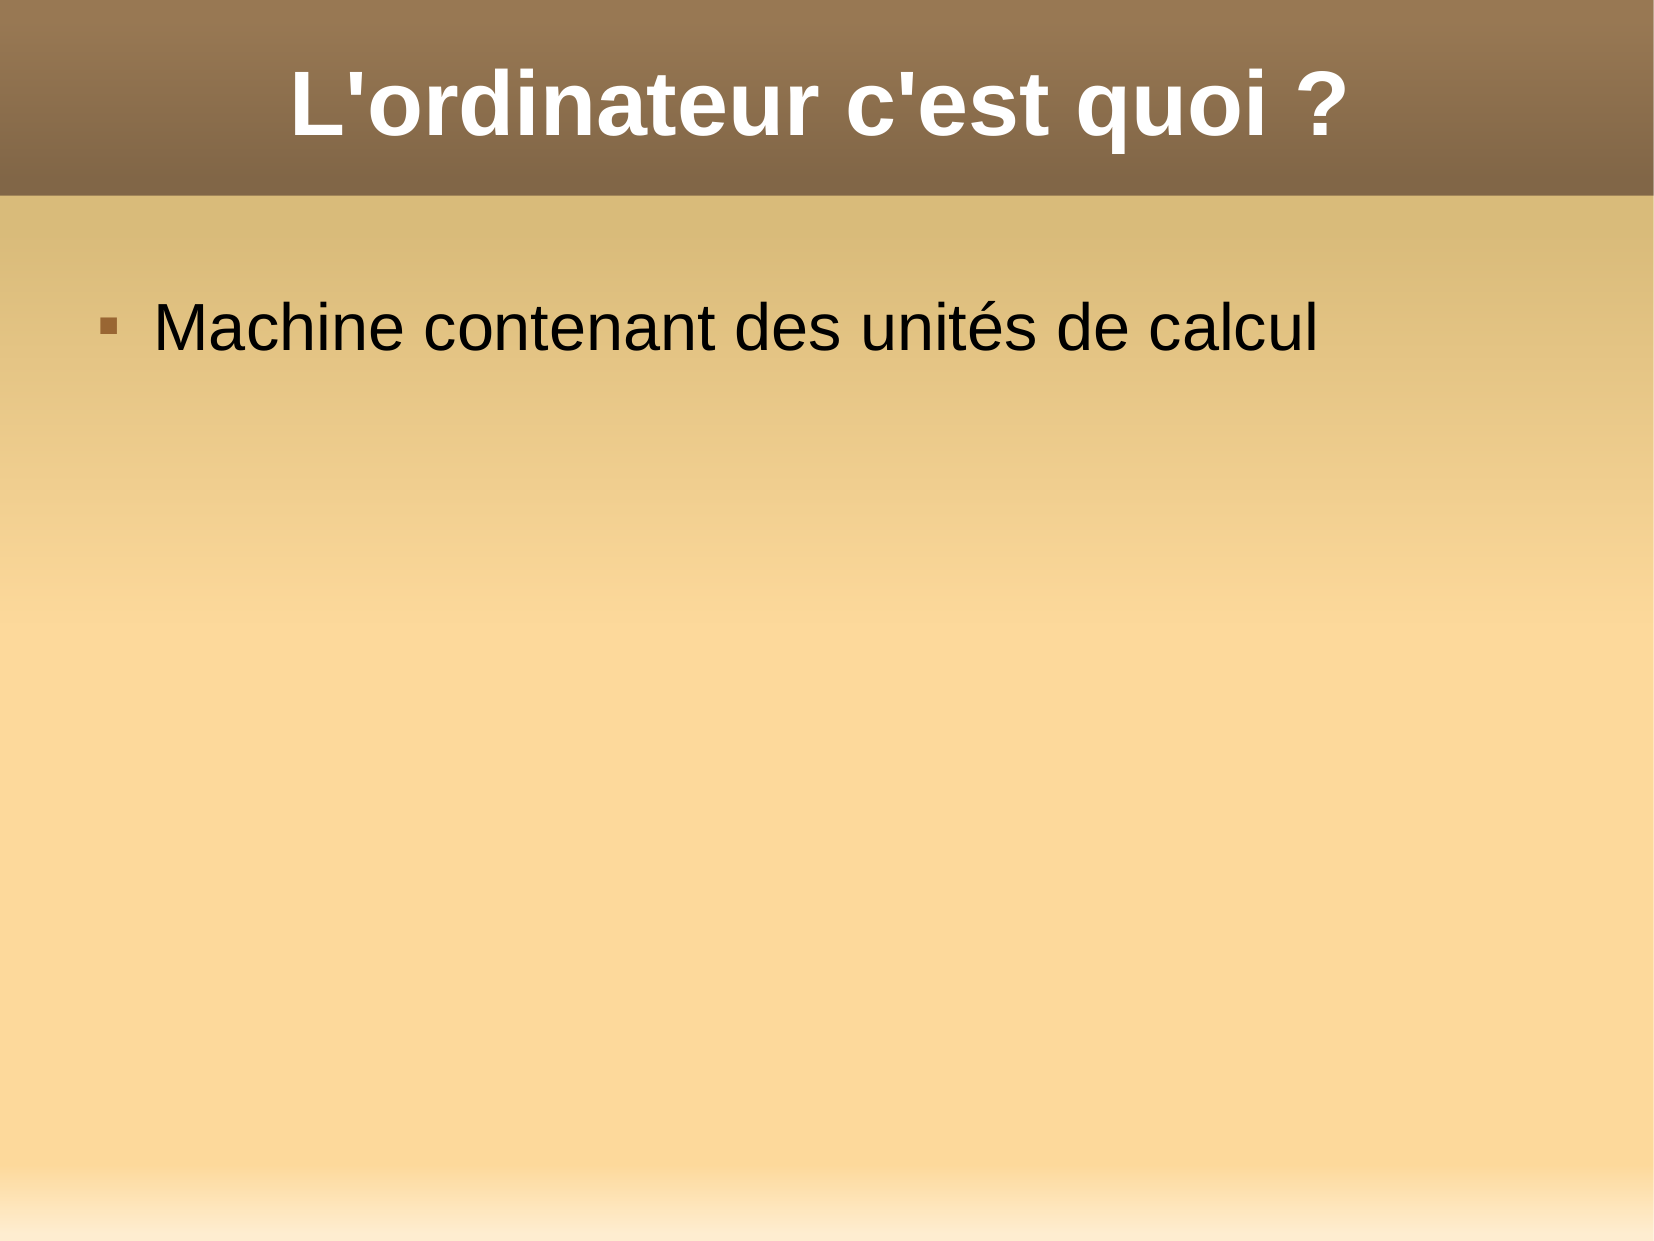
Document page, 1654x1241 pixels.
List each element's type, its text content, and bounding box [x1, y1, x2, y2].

title L'ordinateur c'est quoi ? [76, 0, 1565, 208]
picture [0, 0, 1654, 1241]
list Machine contenant des unités de calcul [82, 290, 1571, 1109]
